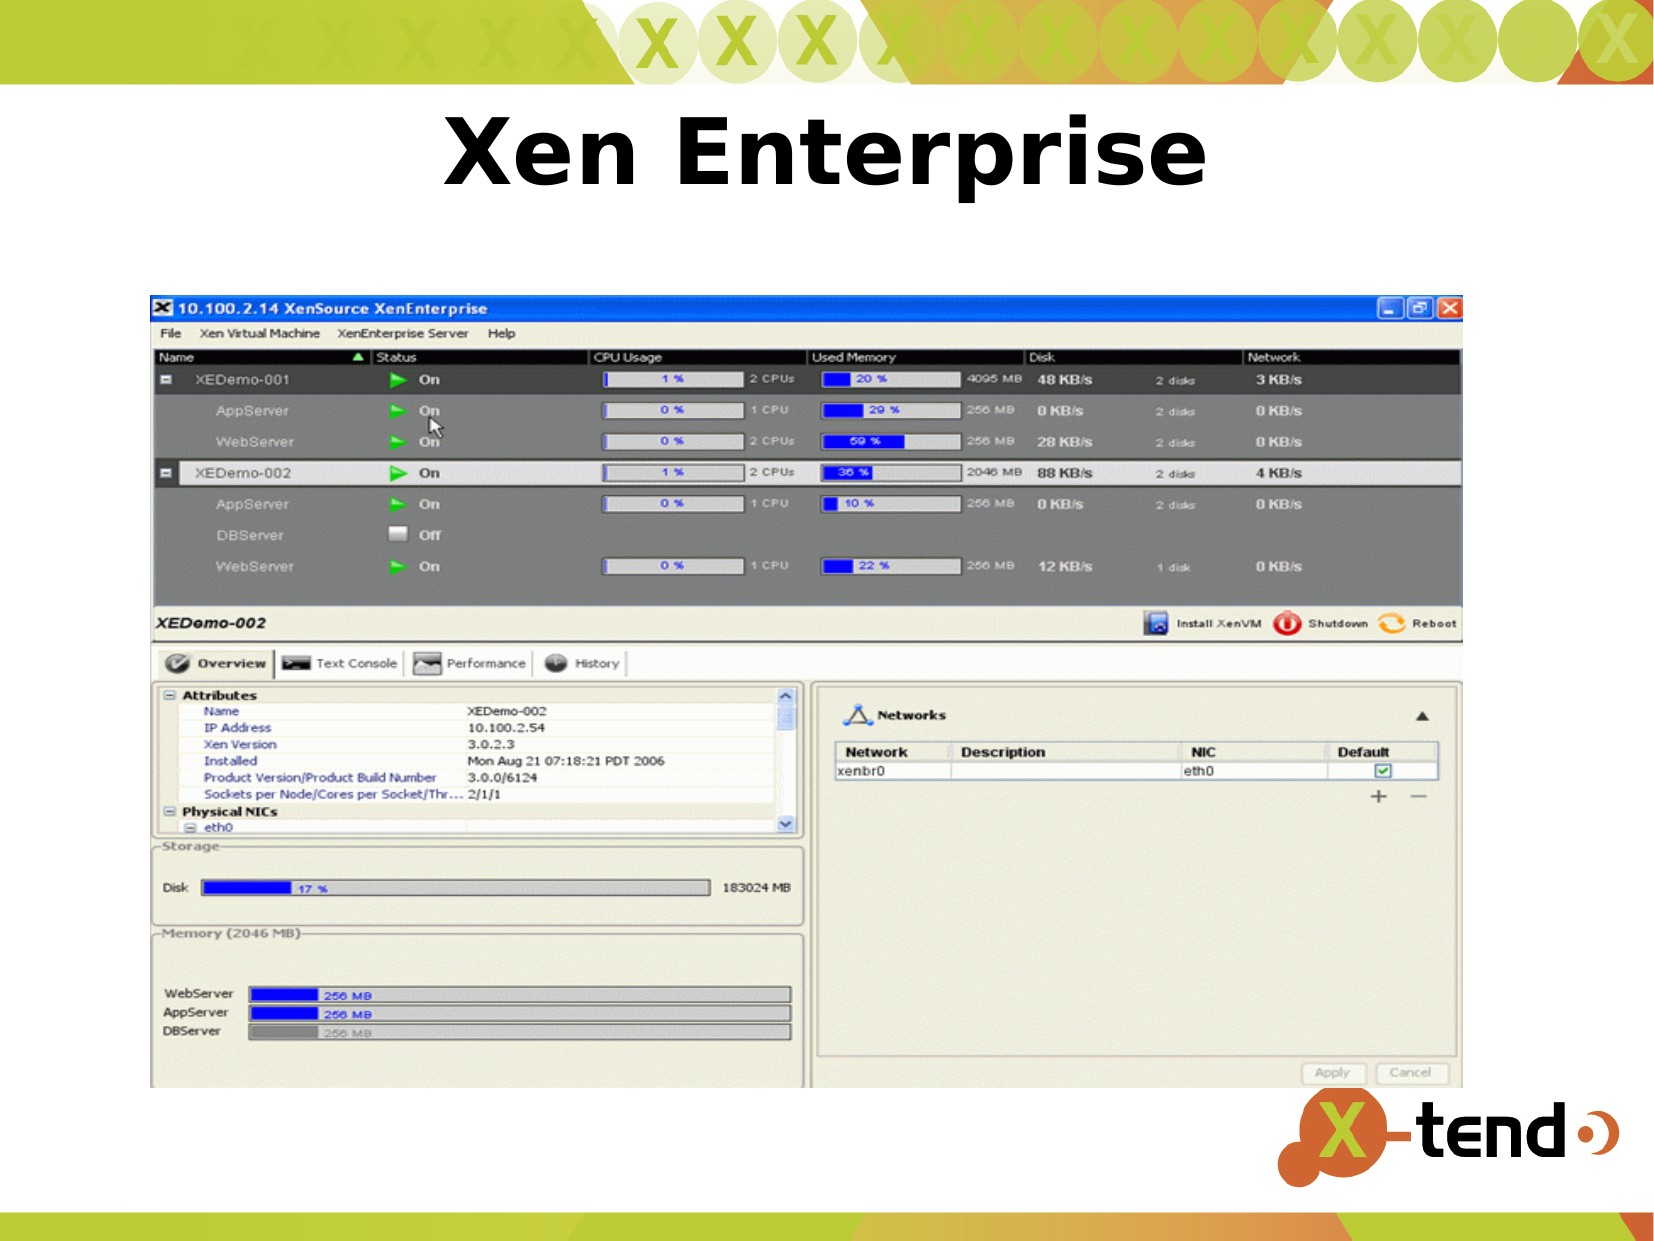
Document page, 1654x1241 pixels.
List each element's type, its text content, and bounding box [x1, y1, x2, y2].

title Xen Enterprise [82, 49, 1571, 257]
picture [0, 0, 1654, 1241]
